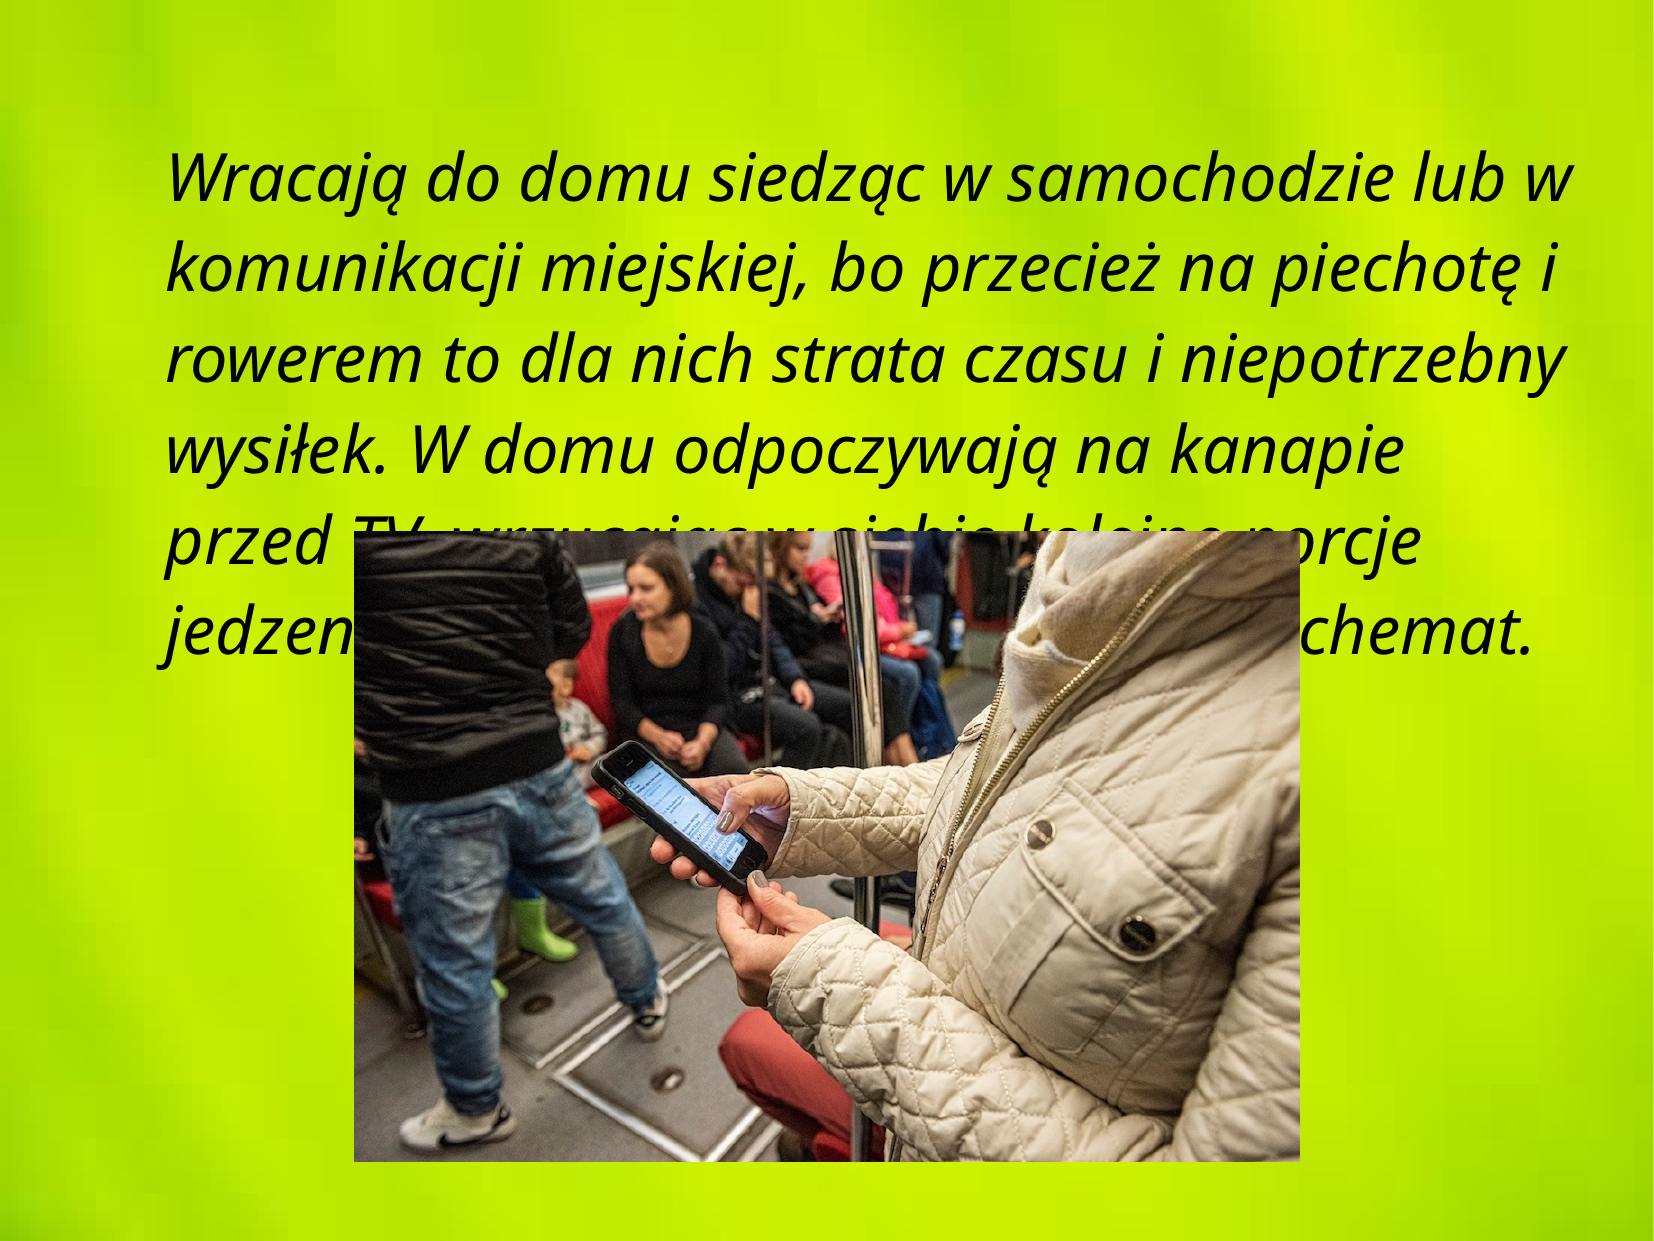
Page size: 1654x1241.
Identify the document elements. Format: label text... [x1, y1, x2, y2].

picture [0, 0, 1654, 1241]
list Wracają do domu siedząc w samochodzie lub w komunikacji miejskiej, bo przecież na piechotę i rowerem to dla nich strata czasu i niepotrzebny wysiłek. W domu odpoczywają na kanapie przed TV, wrzucając w siebie kolejne porcje jedzenia i tak dzień po dniu podobny schemat. [94, 129, 1583, 850]
